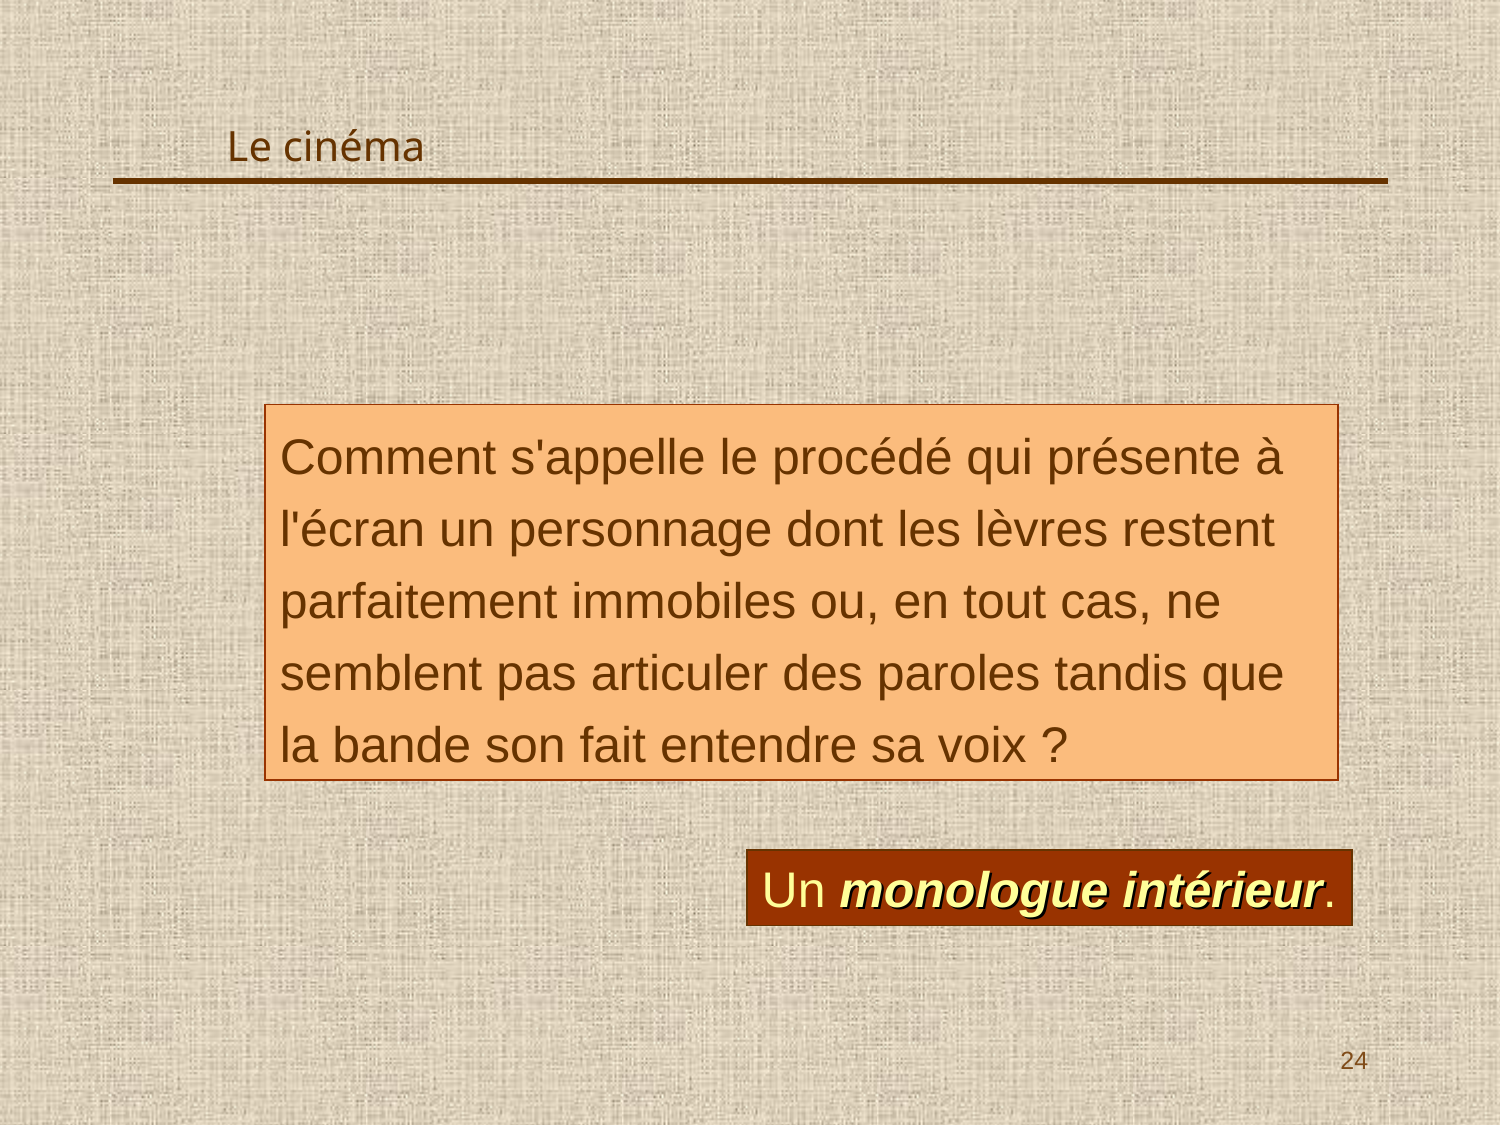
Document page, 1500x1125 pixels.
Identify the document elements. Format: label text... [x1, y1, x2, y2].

picture [0, 0, 1500, 1125]
text_box Comment s'appelle le procédé qui présente à l'écran un personnage dont les lèvres restent parfaitement immobiles ou, en tout cas, ne semblent pas articuler des paroles tandis que la bande son fait entendre sa voix ? [265, 404, 1338, 780]
text_box Un monologue intérieur. [746, 849, 1352, 926]
text_box Le cinéma [211, 112, 441, 178]
